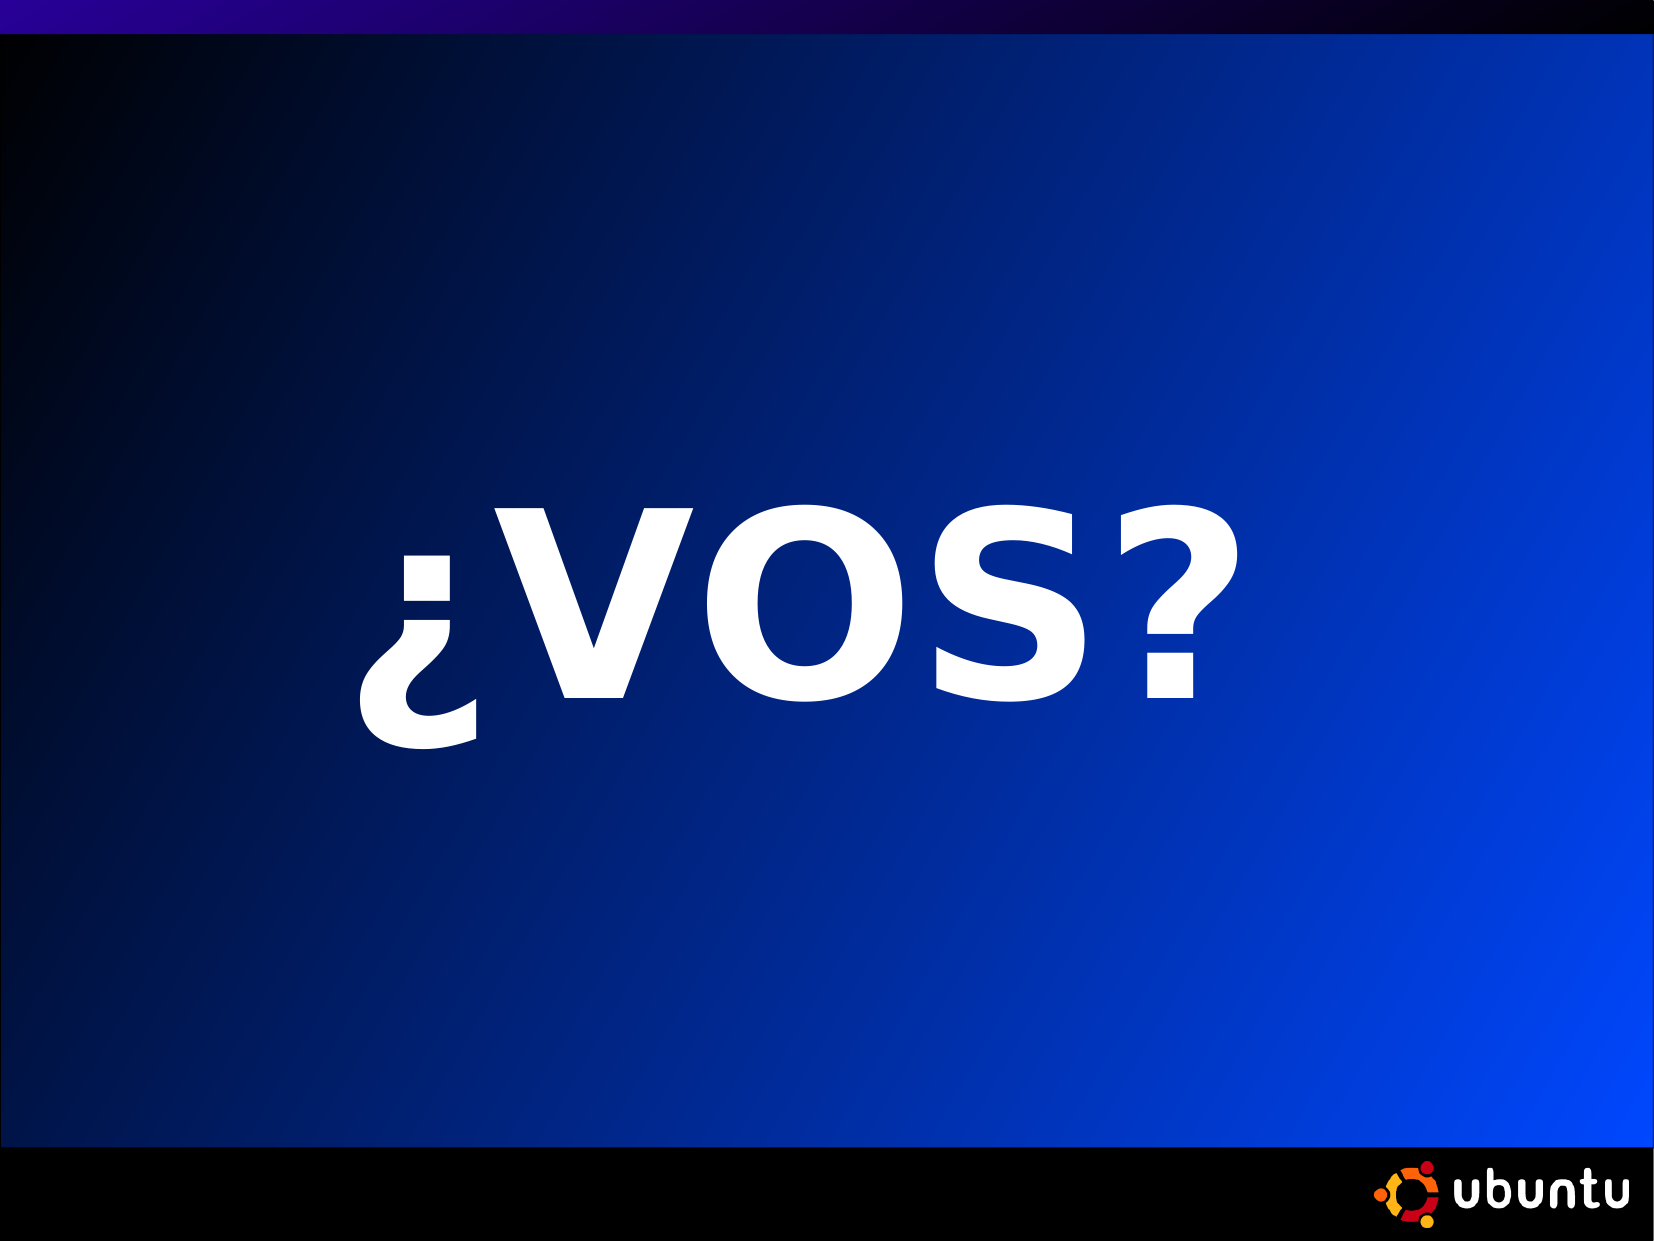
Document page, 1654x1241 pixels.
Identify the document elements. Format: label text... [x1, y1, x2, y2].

text_box [0, 0, 1654, 1241]
picture [1374, 1161, 1629, 1228]
text_box ¿VOS? [342, 453, 1472, 757]
